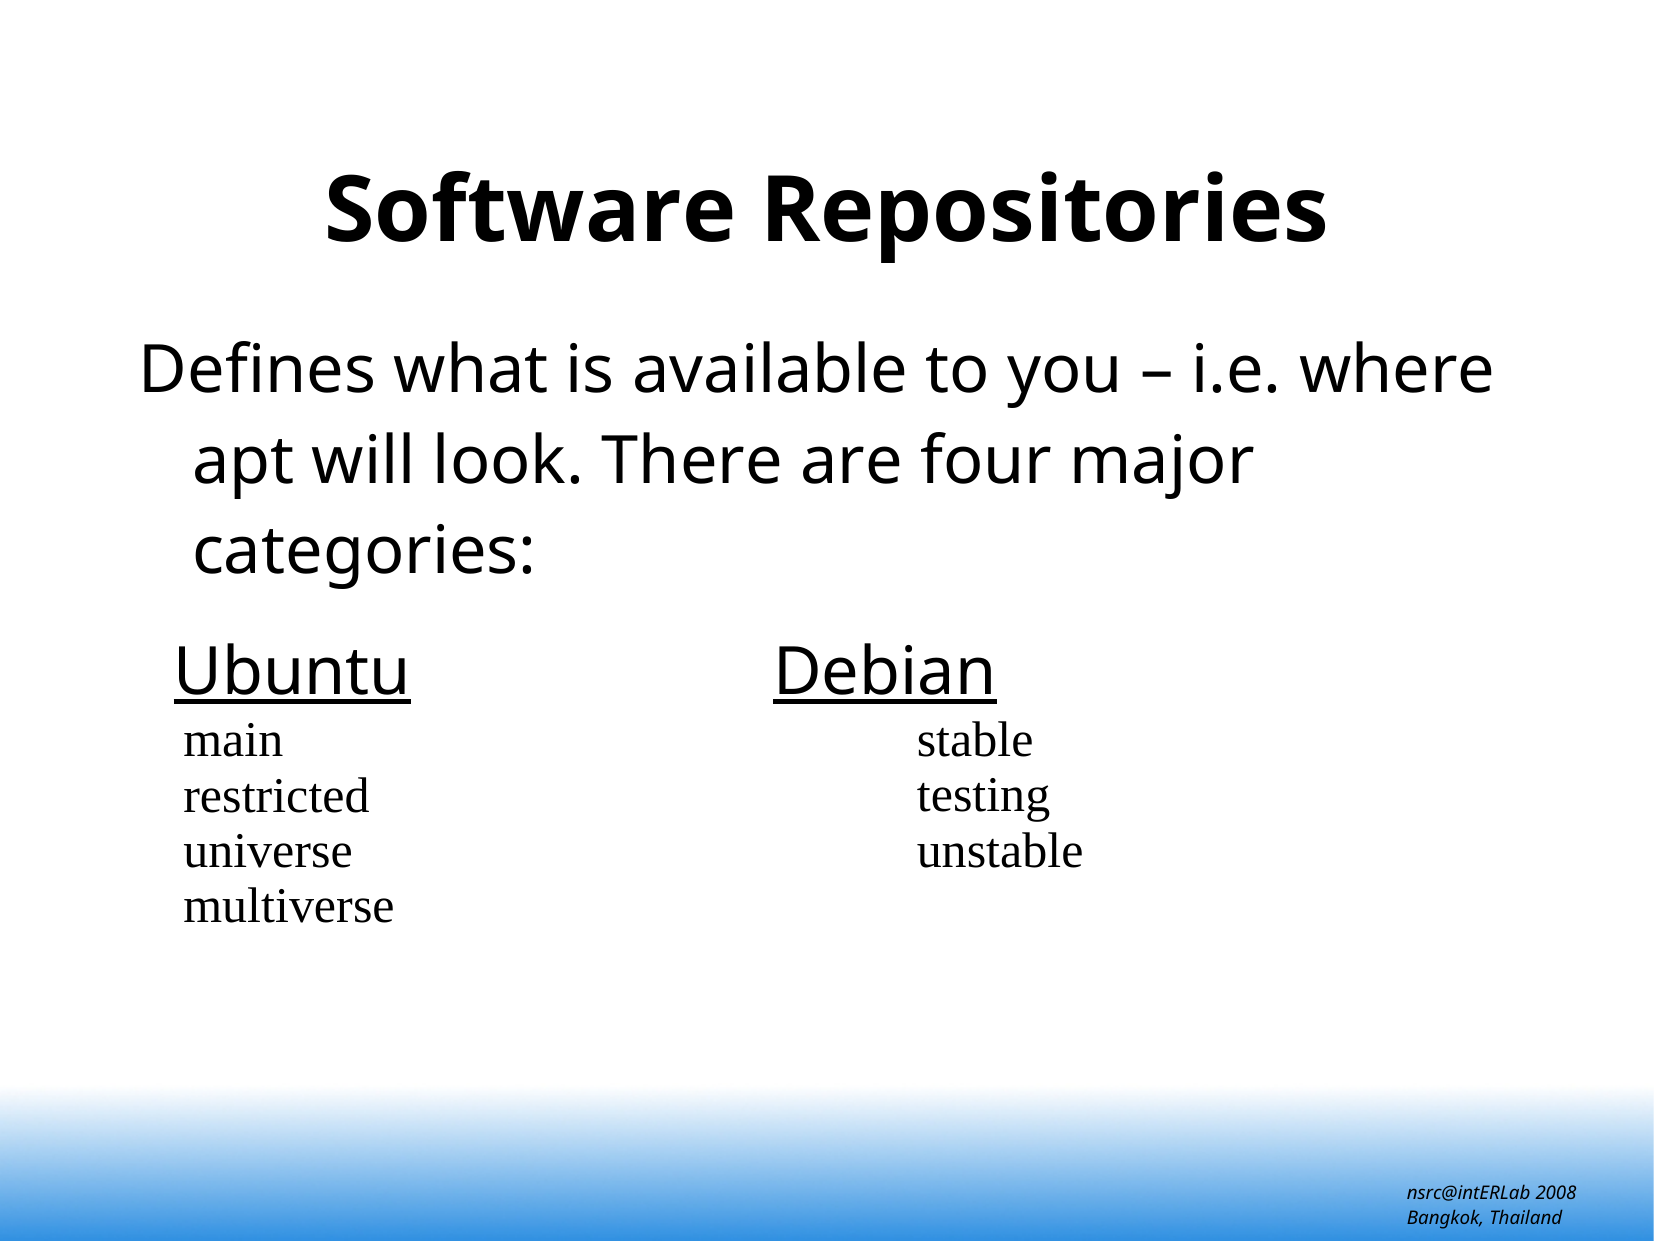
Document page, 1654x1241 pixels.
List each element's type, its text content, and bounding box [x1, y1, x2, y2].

text_box main restricted universe multiverse [88, 712, 597, 1109]
text_box stable testing unstable [822, 711, 1383, 920]
title Software Repositories [121, 102, 1534, 310]
list Defines what is available to you – i.e. where apt will look. There are four major categories: Ubuntu Debian [121, 321, 1534, 675]
picture [0, 1083, 1654, 1241]
